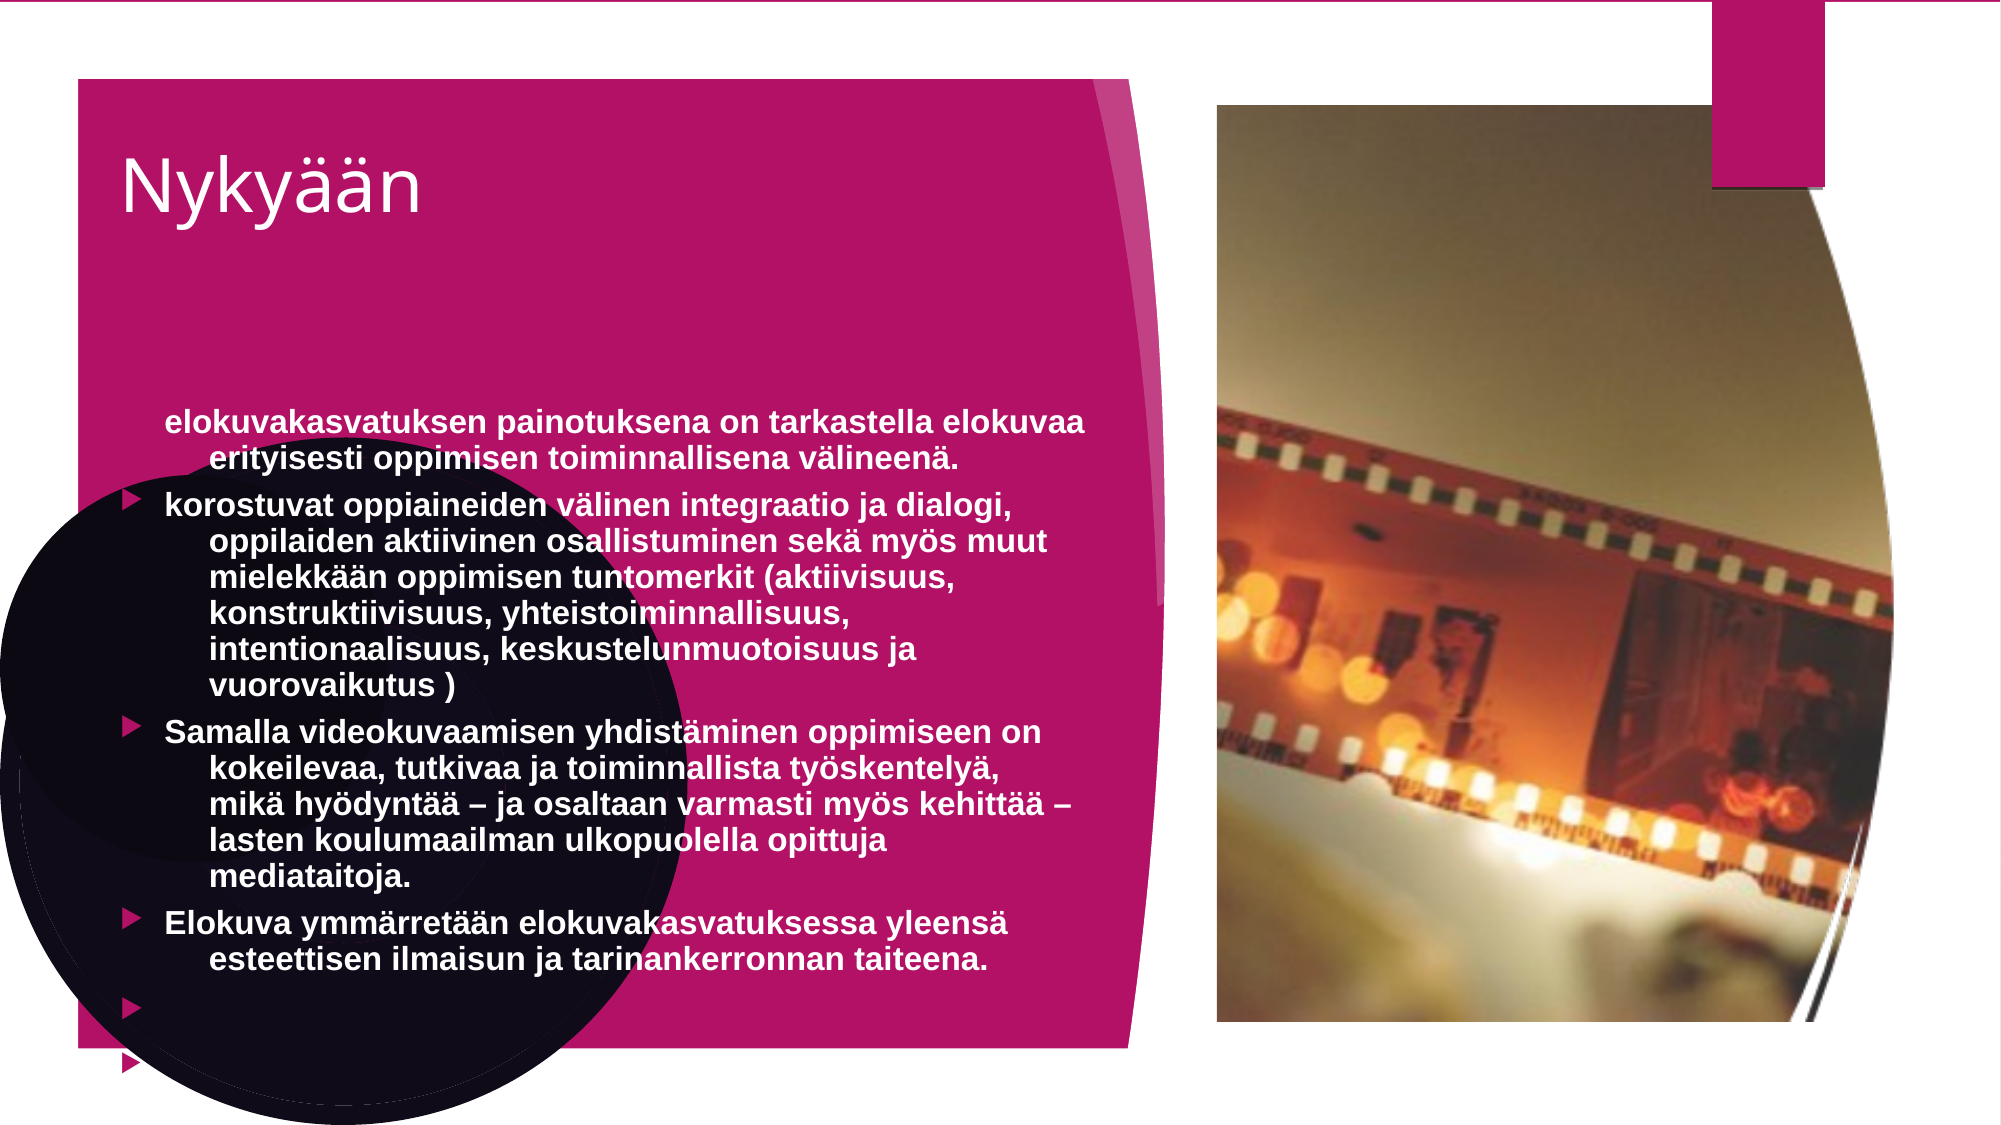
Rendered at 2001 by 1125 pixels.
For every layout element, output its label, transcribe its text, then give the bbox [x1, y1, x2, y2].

list elokuvakasvatuksen painotuksena on tarkastella elokuvaa erityisesti oppimisen toiminnallisena välineenä. korostuvat oppiaineiden välinen integraatio ja dialogi, oppilaiden aktiivinen osallistuminen sekä myös muut mielekkään oppimisen tuntomerkit (aktiivisuus, konstruktiivisuus, yhteistoiminnallisuus, intentionaalisuus, keskustelunmuotoisuus ja vuorovaikutus ) Samalla videokuvaamisen yhdistäminen oppimiseen on kokeilevaa, tutkivaa ja toiminnallista työskentelyä, mikä hyödyntää – ja osaltaan varmasti myös kehittää – lasten koulumaailman ulkopuolella opittuja mediataitoja. Elokuva ymmärretään elokuvakasvatuksessa yleensä esteettisen ilmaisun ja tarinankerronnan taiteena. [104, 396, 1102, 1023]
picture [1216, 105, 1894, 1023]
text_box [0, 0, 2000, 1125]
title Nykyään [104, 105, 1102, 259]
